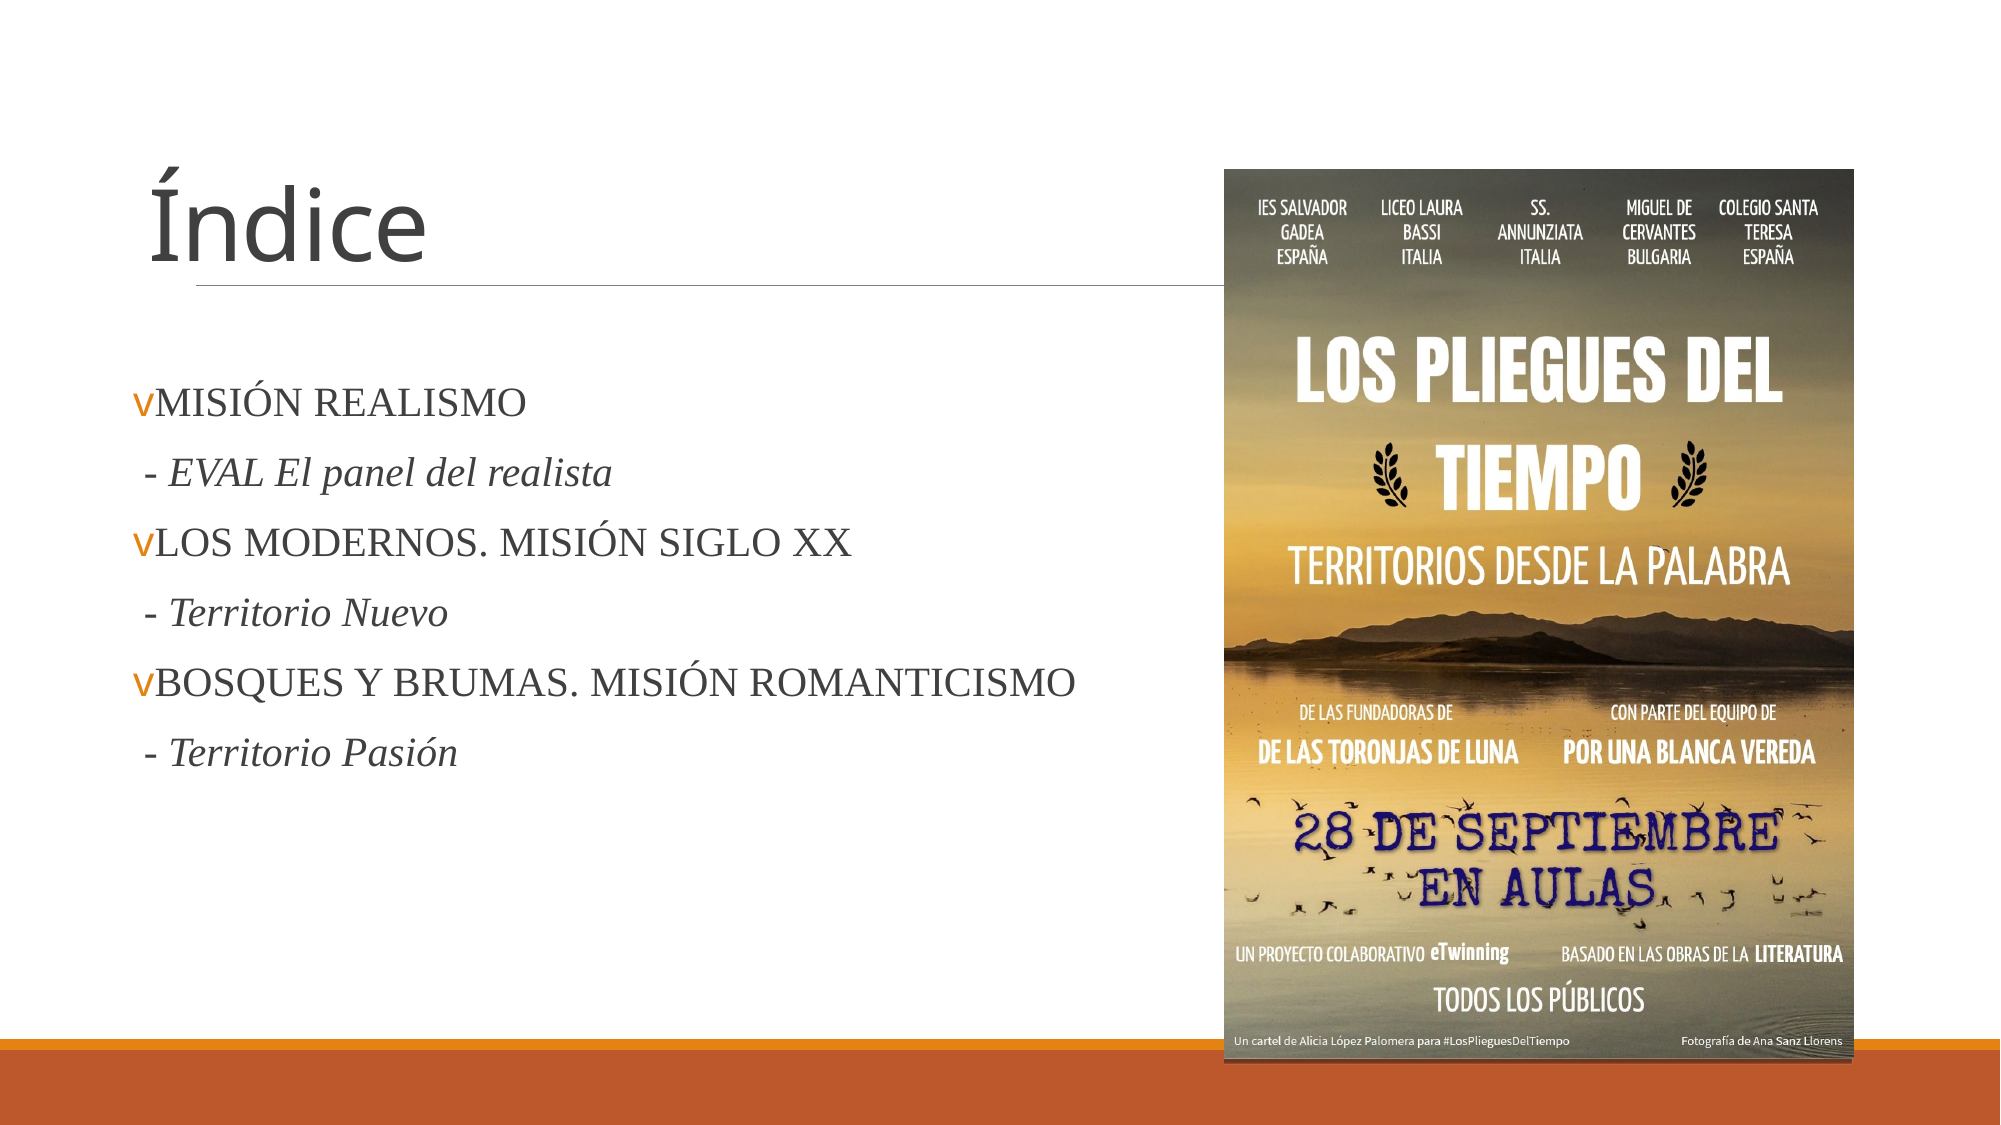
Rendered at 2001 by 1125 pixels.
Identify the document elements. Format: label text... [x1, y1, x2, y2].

title Índice [133, 117, 1709, 290]
picture [1224, 169, 1854, 1059]
list MISIÓN REALISMO - EVAL El panel del realista LOS MODERNOS. MISIÓN SIGLO XX - Territorio Nuevo BOSQUES Y BRUMAS. MISIÓN ROMANTICISMO - Territorio Pasión [133, 373, 1224, 940]
